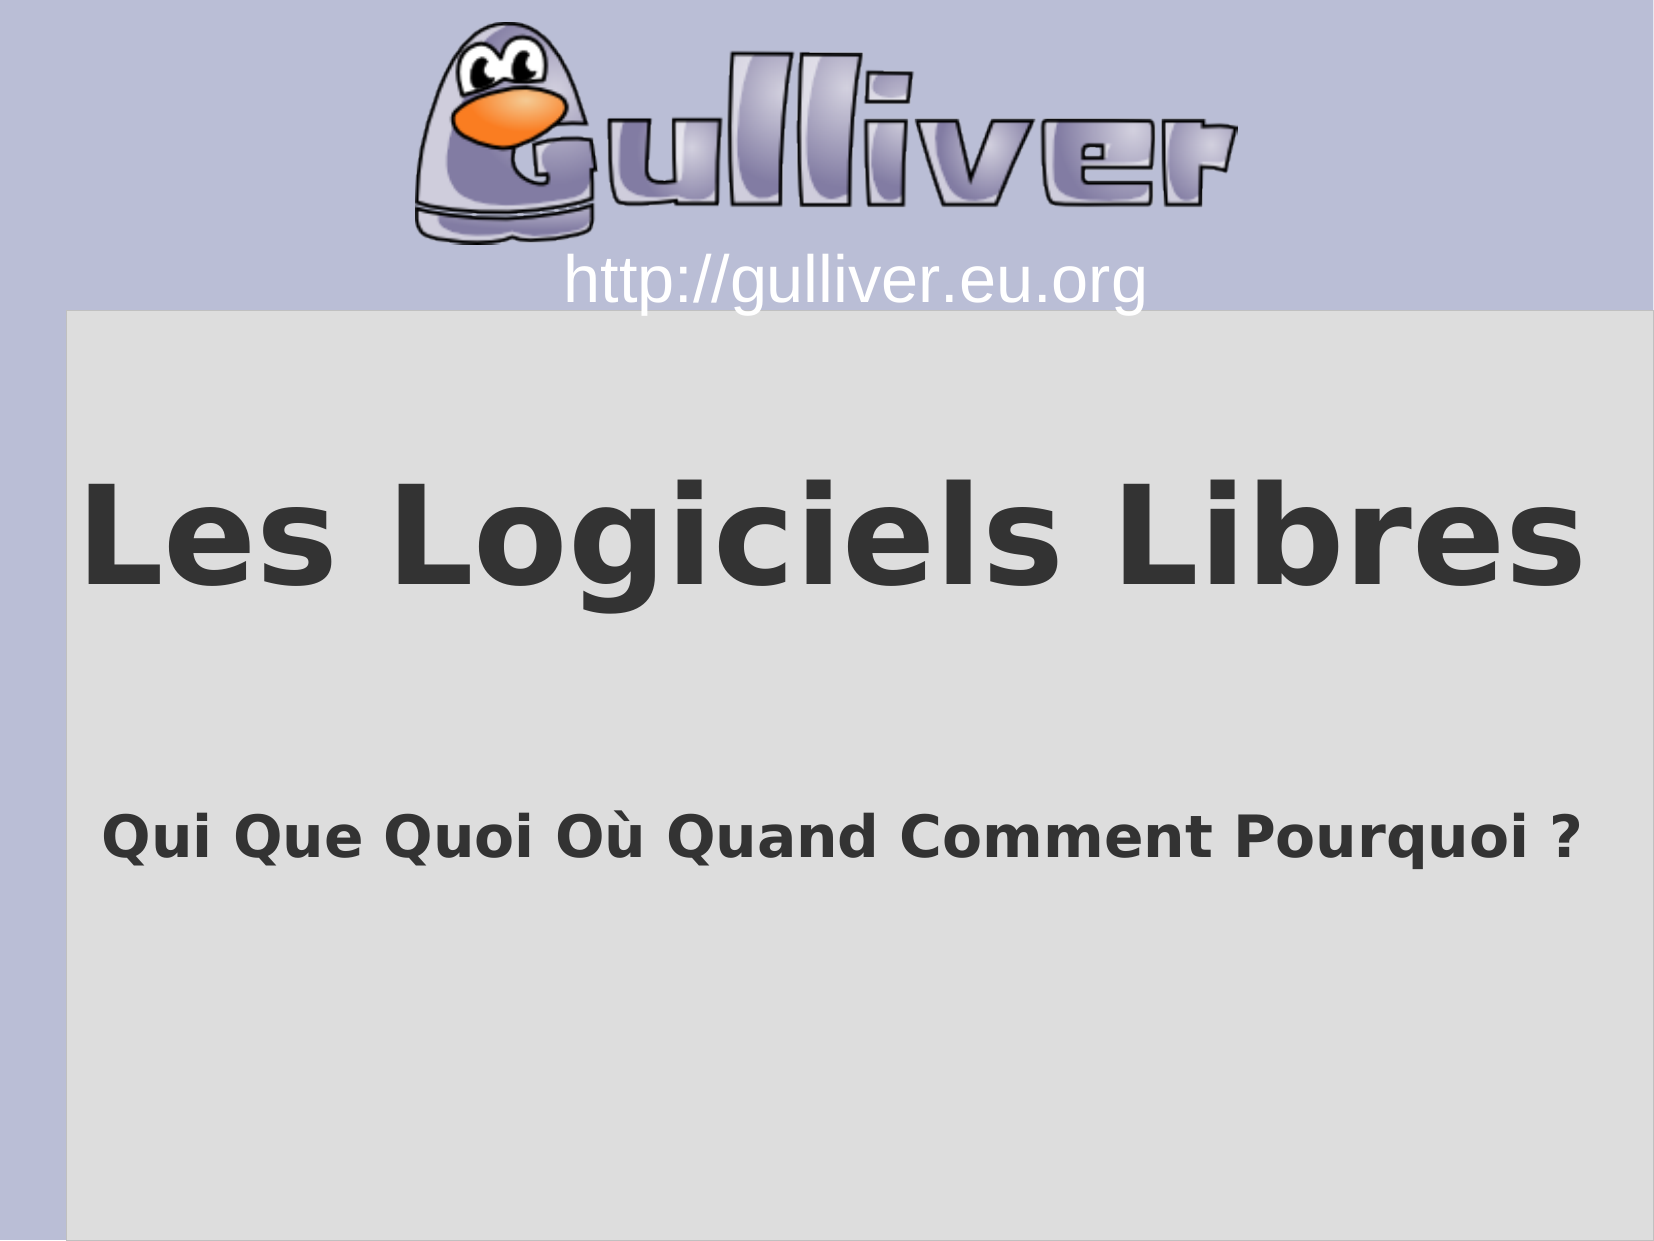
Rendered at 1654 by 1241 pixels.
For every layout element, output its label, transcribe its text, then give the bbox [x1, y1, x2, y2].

text_box http://gulliver.eu.org [413, 242, 1300, 326]
picture [415, 22, 1238, 242]
title Les Logiciels Libres Qui Que Quoi Où Quand Comment Pourquoi ? [5, 324, 1654, 1004]
